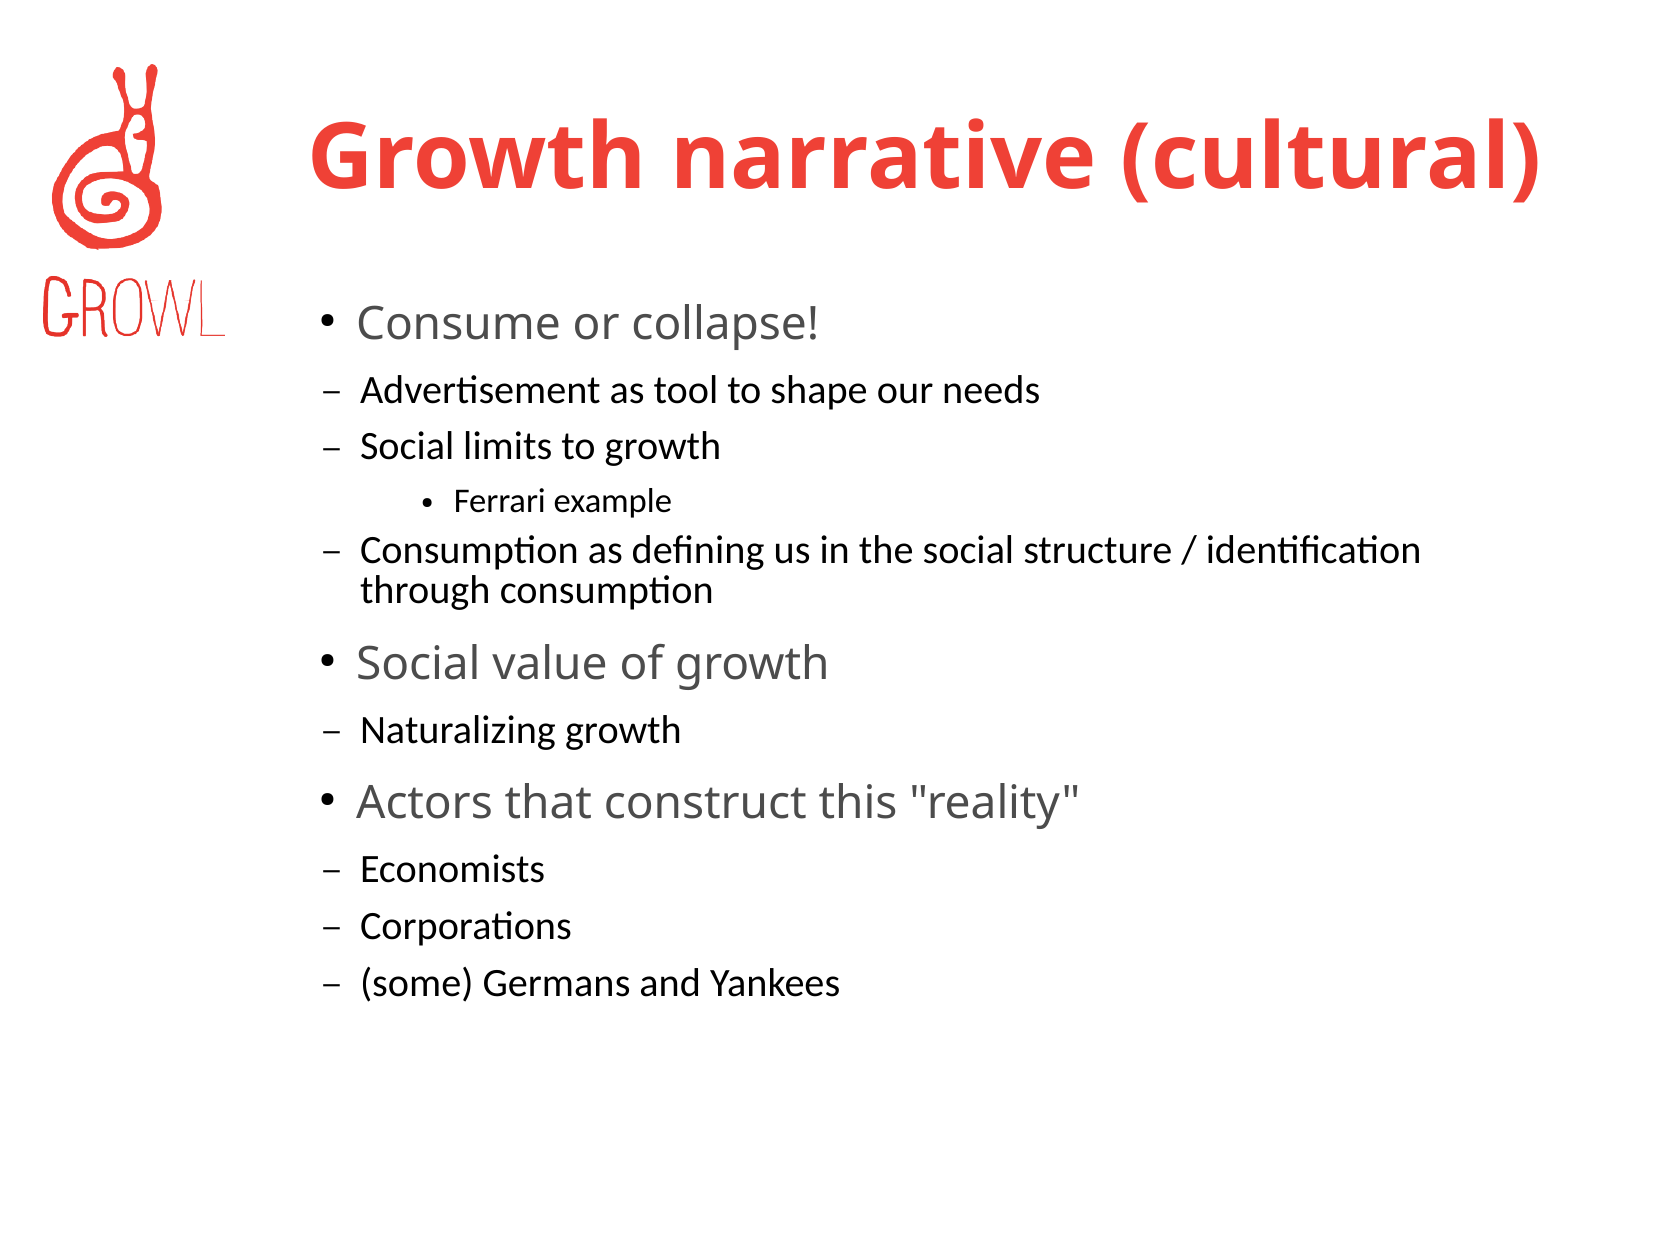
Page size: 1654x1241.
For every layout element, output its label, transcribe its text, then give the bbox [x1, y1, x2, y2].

title Growth narrative (cultural) [307, 45, 1571, 261]
list Consume or collapse! Advertisement as tool to shape our needs Social limits to growth Ferrari example Consumption as defining us in the social structure / identification through consumption Social value of growth Naturalizing growth Actors that construct this "reality" Economists Corporations (some) Germans and Yankees [307, 290, 1538, 1010]
picture [43, 64, 225, 337]
